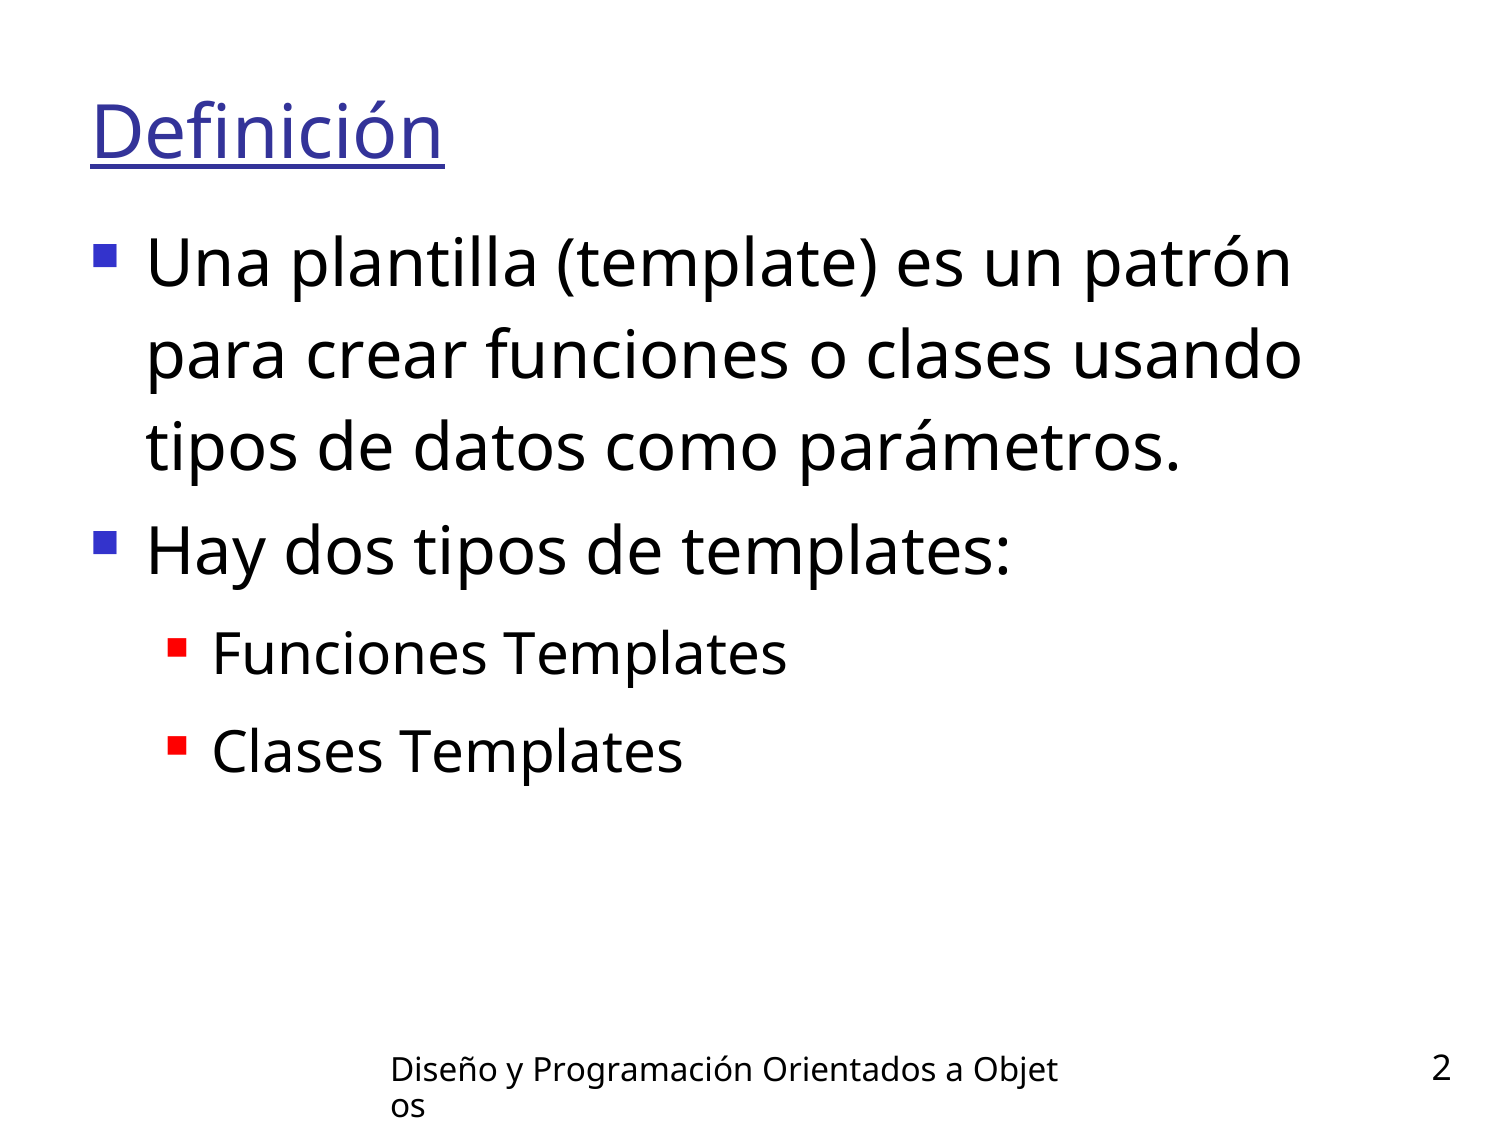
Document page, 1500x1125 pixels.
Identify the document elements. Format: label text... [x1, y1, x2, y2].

list Una plantilla (template) es un patrón para crear funciones o clases usando tipos de datos como parámetros. Hay dos tipos de templates: Funciones Templates Clases Templates ‏ [75, 207, 1462, 1028]
title Definición [75, 10, 1466, 188]
